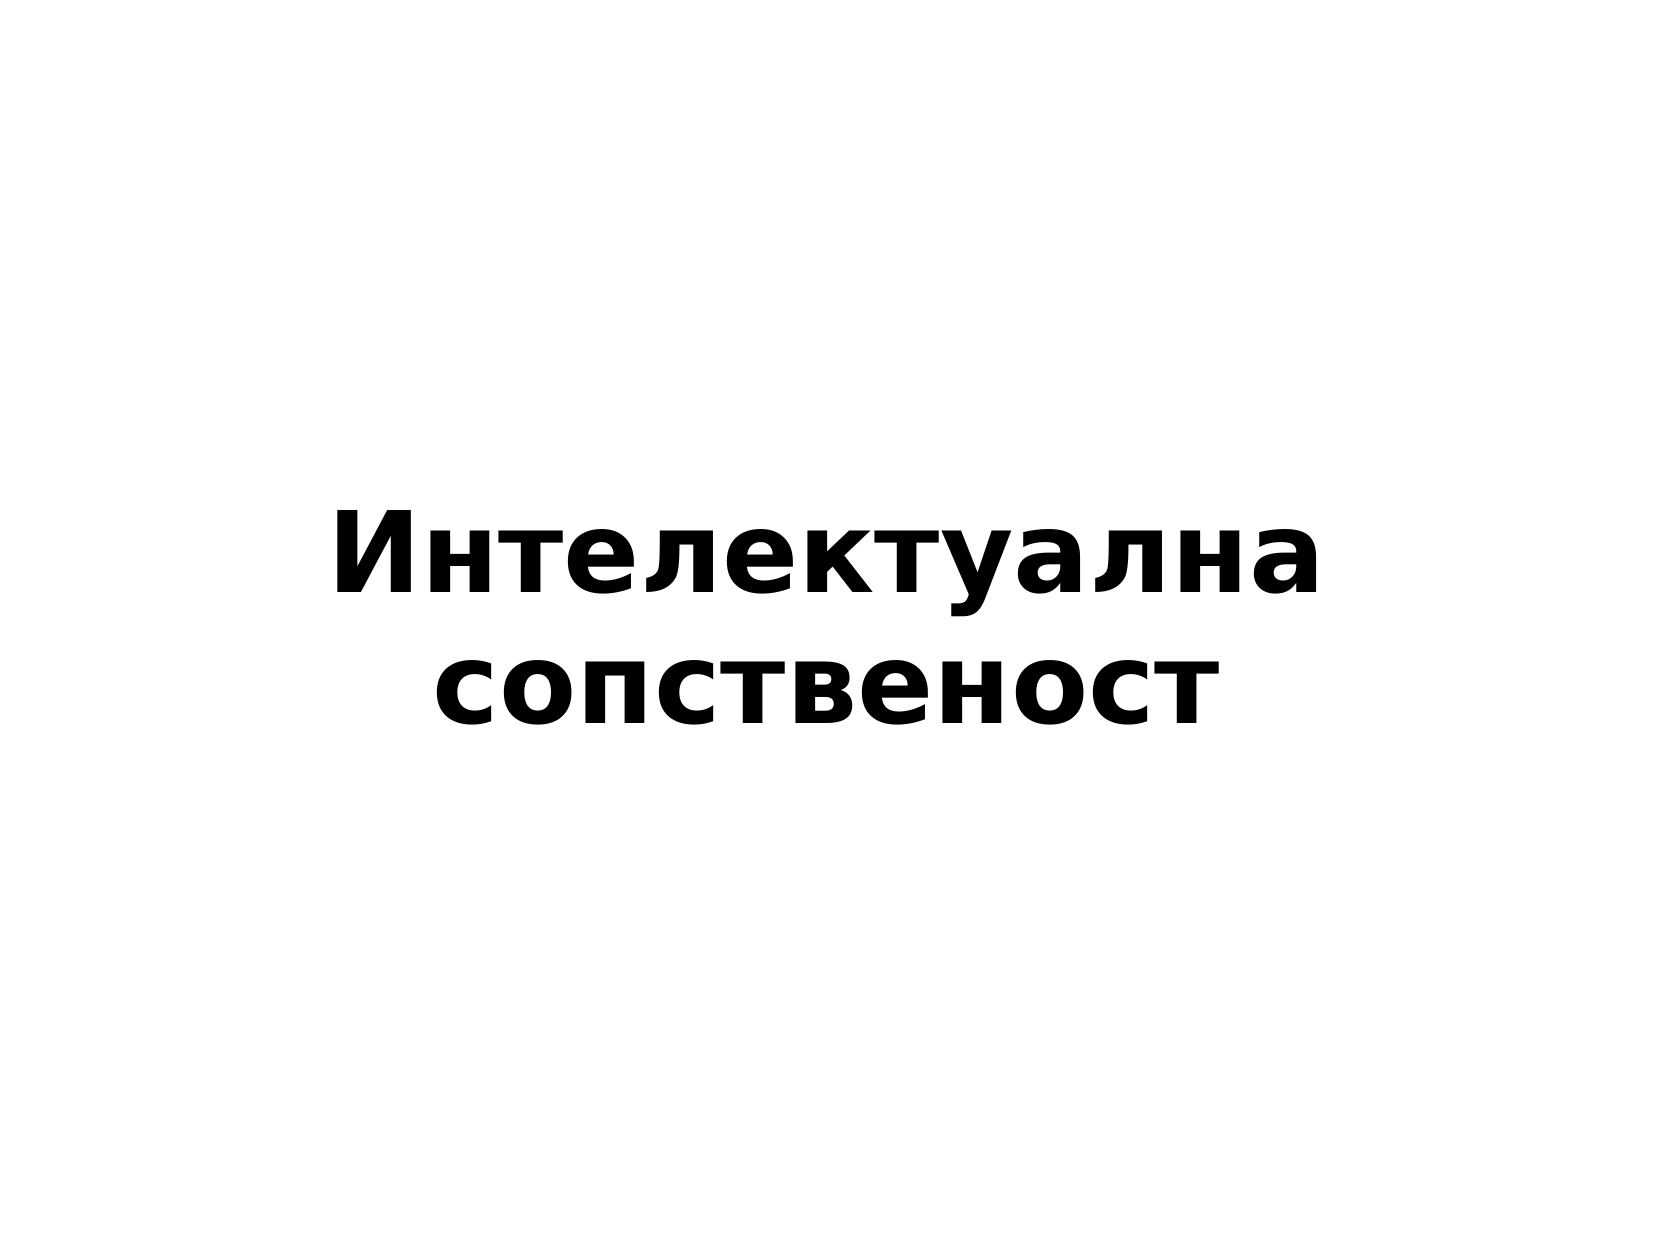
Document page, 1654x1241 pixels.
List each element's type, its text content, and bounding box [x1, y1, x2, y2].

subtitle Интелектуална сопственост [0, 0, 1654, 1238]
